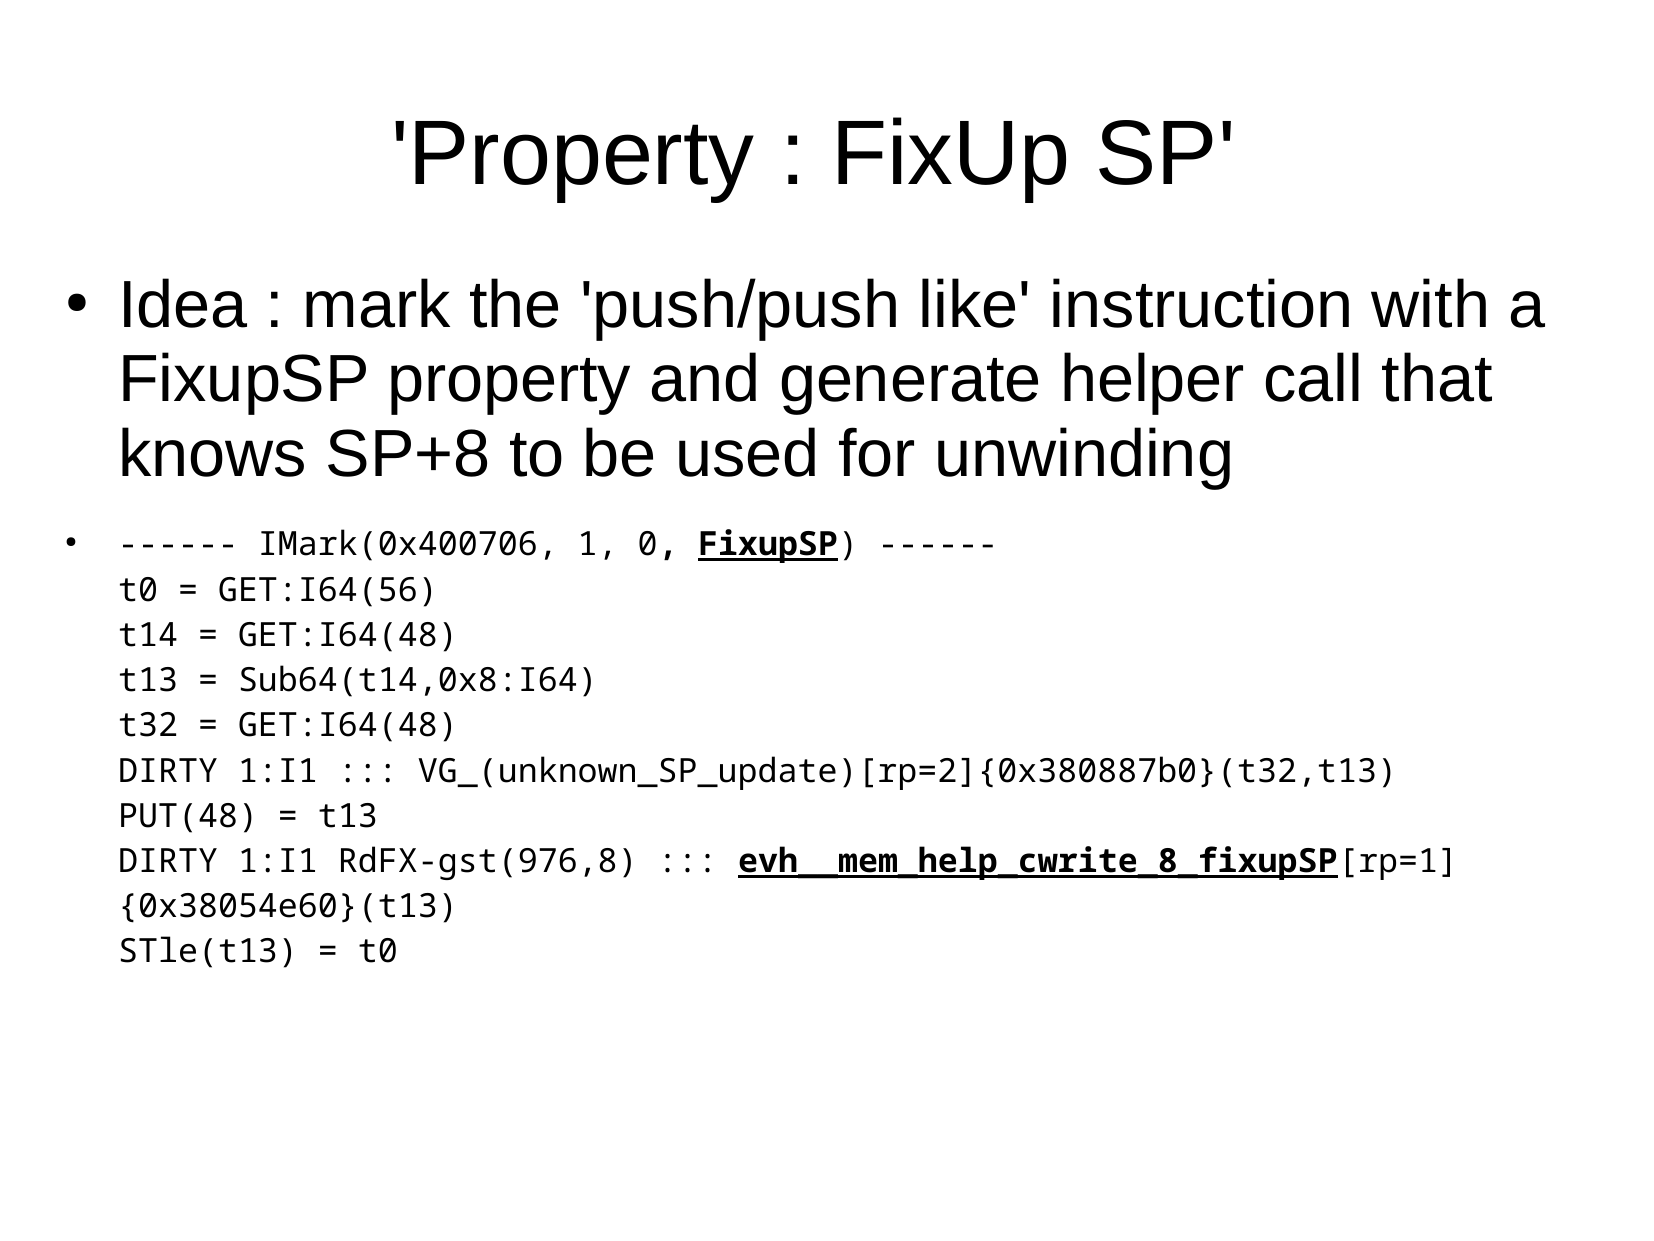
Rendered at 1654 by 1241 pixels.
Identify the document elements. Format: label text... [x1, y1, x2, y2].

list Idea : mark the 'push/push like' instruction with a FixupSP property and generate helper call that knows SP+8 to be used for unwinding ------ IMark(0x400706, 1, 0, FixupSP) ------ t0 = GET:I64(56) t14 = GET:I64(48) t13 = Sub64(t14,0x8:I64) t32 = GET:I64(48) DIRTY 1:I1 ::: VG_(unknown_SP_update)[rp=2]{0x380887b0}(t32,t13) PUT(48) = t13 DIRTY 1:I1 RdFX-gst(976,8) ::: evh__mem_help_cwrite_8_fixupSP[rp=1]{0x38054e60}(t13) STle(t13) = t0 [47, 266, 1621, 1204]
title 'Property : FixUp SP' [82, 49, 1571, 257]
